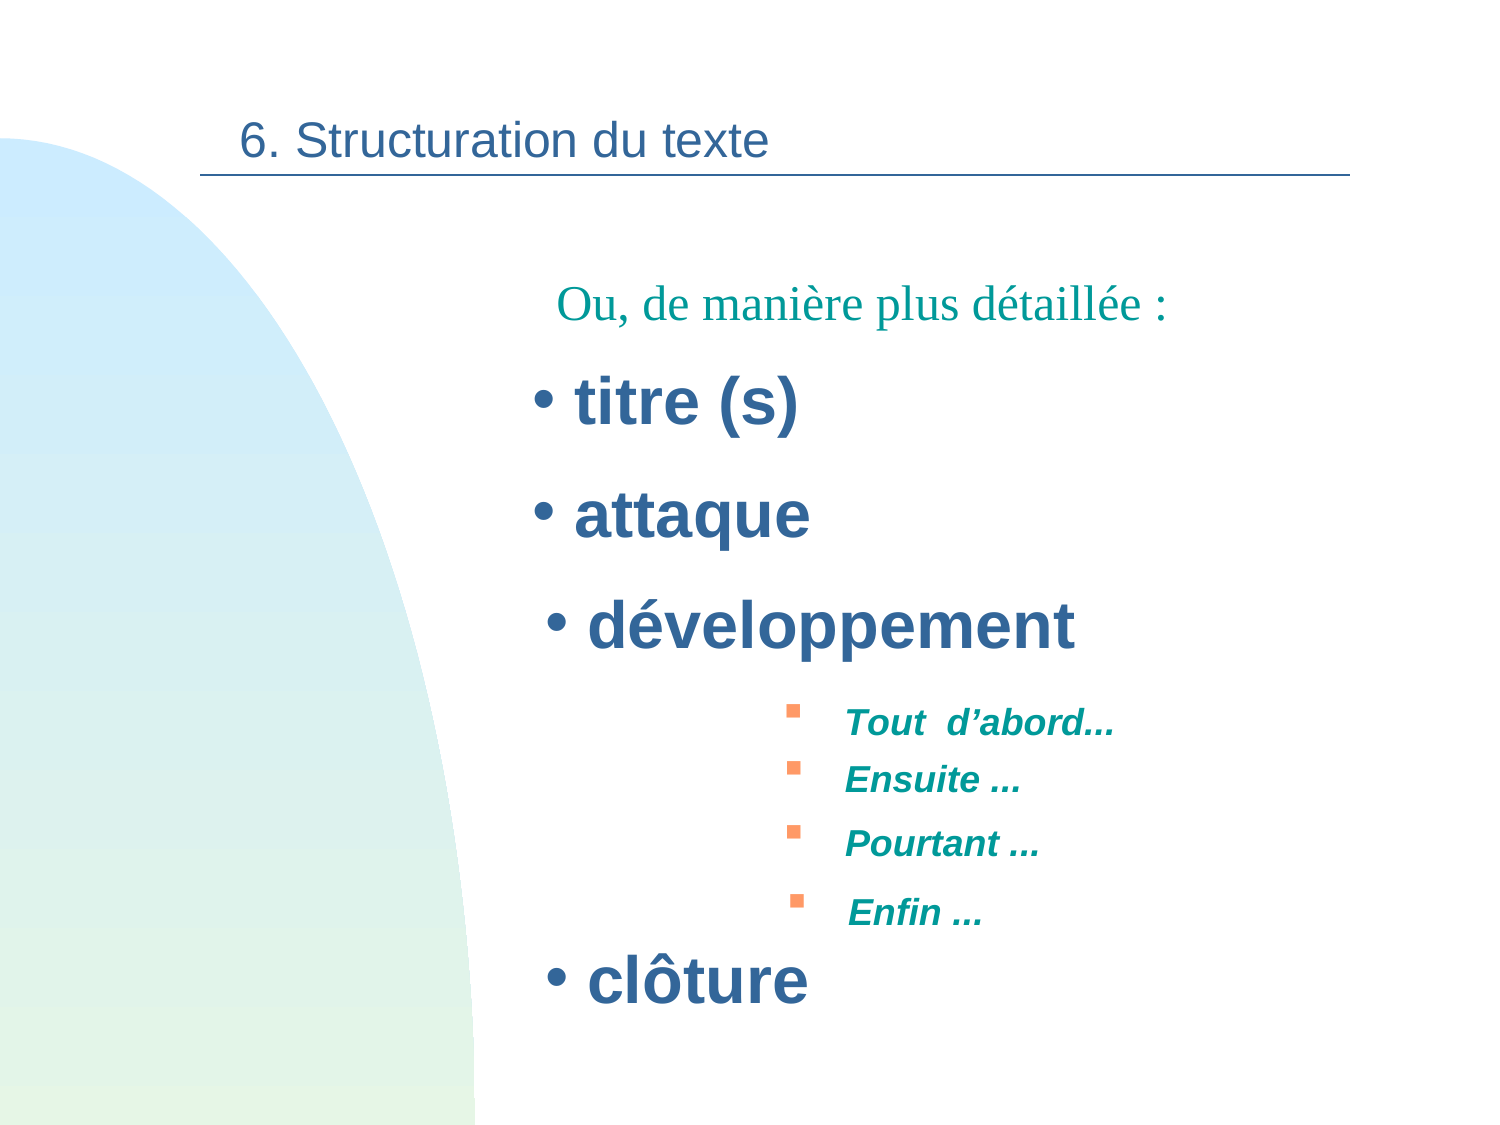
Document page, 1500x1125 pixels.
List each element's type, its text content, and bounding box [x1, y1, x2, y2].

list Tout d’abord... [773, 669, 1158, 726]
text_box développement [530, 573, 1091, 670]
text_box 6. Structuration du texte [225, 99, 787, 174]
text_box Ou, de manière plus détaillée : [437, 262, 1288, 338]
text_box Pourtant ... [773, 790, 1159, 850]
list Tout d’abord... [1018, 786, 1158, 790]
text_box attaque [518, 462, 827, 559]
text_box Ensuite ... [773, 726, 1158, 786]
text_box clôture [530, 928, 825, 1025]
text_box Enfin ... [776, 859, 1162, 919]
text_box titre (s) [518, 350, 816, 446]
